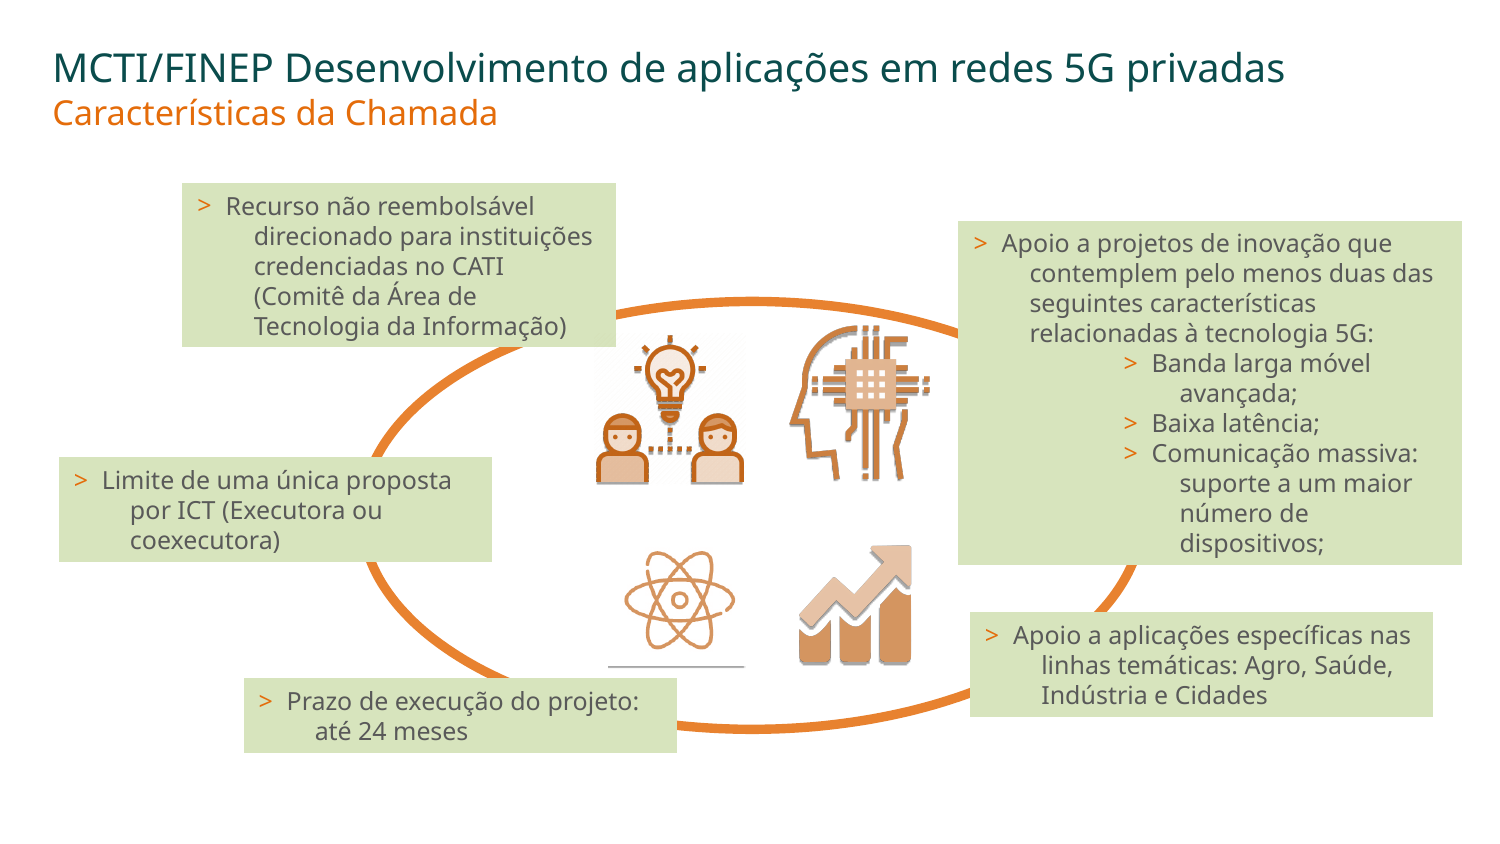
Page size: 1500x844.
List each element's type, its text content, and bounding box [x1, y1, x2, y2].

picture [594, 333, 746, 484]
text_box [371, 301, 1132, 730]
picture [784, 321, 935, 485]
picture [786, 528, 929, 671]
text_box MCTI/FINEP Desenvolvimento de aplicações em redes 5G privadas Características da Chamada [37, 20, 1454, 155]
text_box Prazo de execução do projeto: até 24 meses [244, 678, 677, 753]
picture [608, 532, 746, 666]
text_box Apoio a aplicações específicas nas linhas temáticas: Agro, Saúde, Indústria e Cidades [970, 612, 1433, 717]
text_box Recurso não reembolsável direcionado para instituições credenciadas no CATI (Comitê da Área de Tecnologia da Informação) [182, 183, 616, 347]
text_box Apoio a projetos de inovação que contemplem pelo menos duas das seguintes características relacionadas à tecnologia 5G: Banda larga móvel avançada; Baixa latência; Comunicação massiva: suporte a um maior número de dispositivos; [958, 221, 1462, 565]
text_box Limite de uma única proposta por ICT (Executora ou coexecutora) [59, 457, 492, 562]
